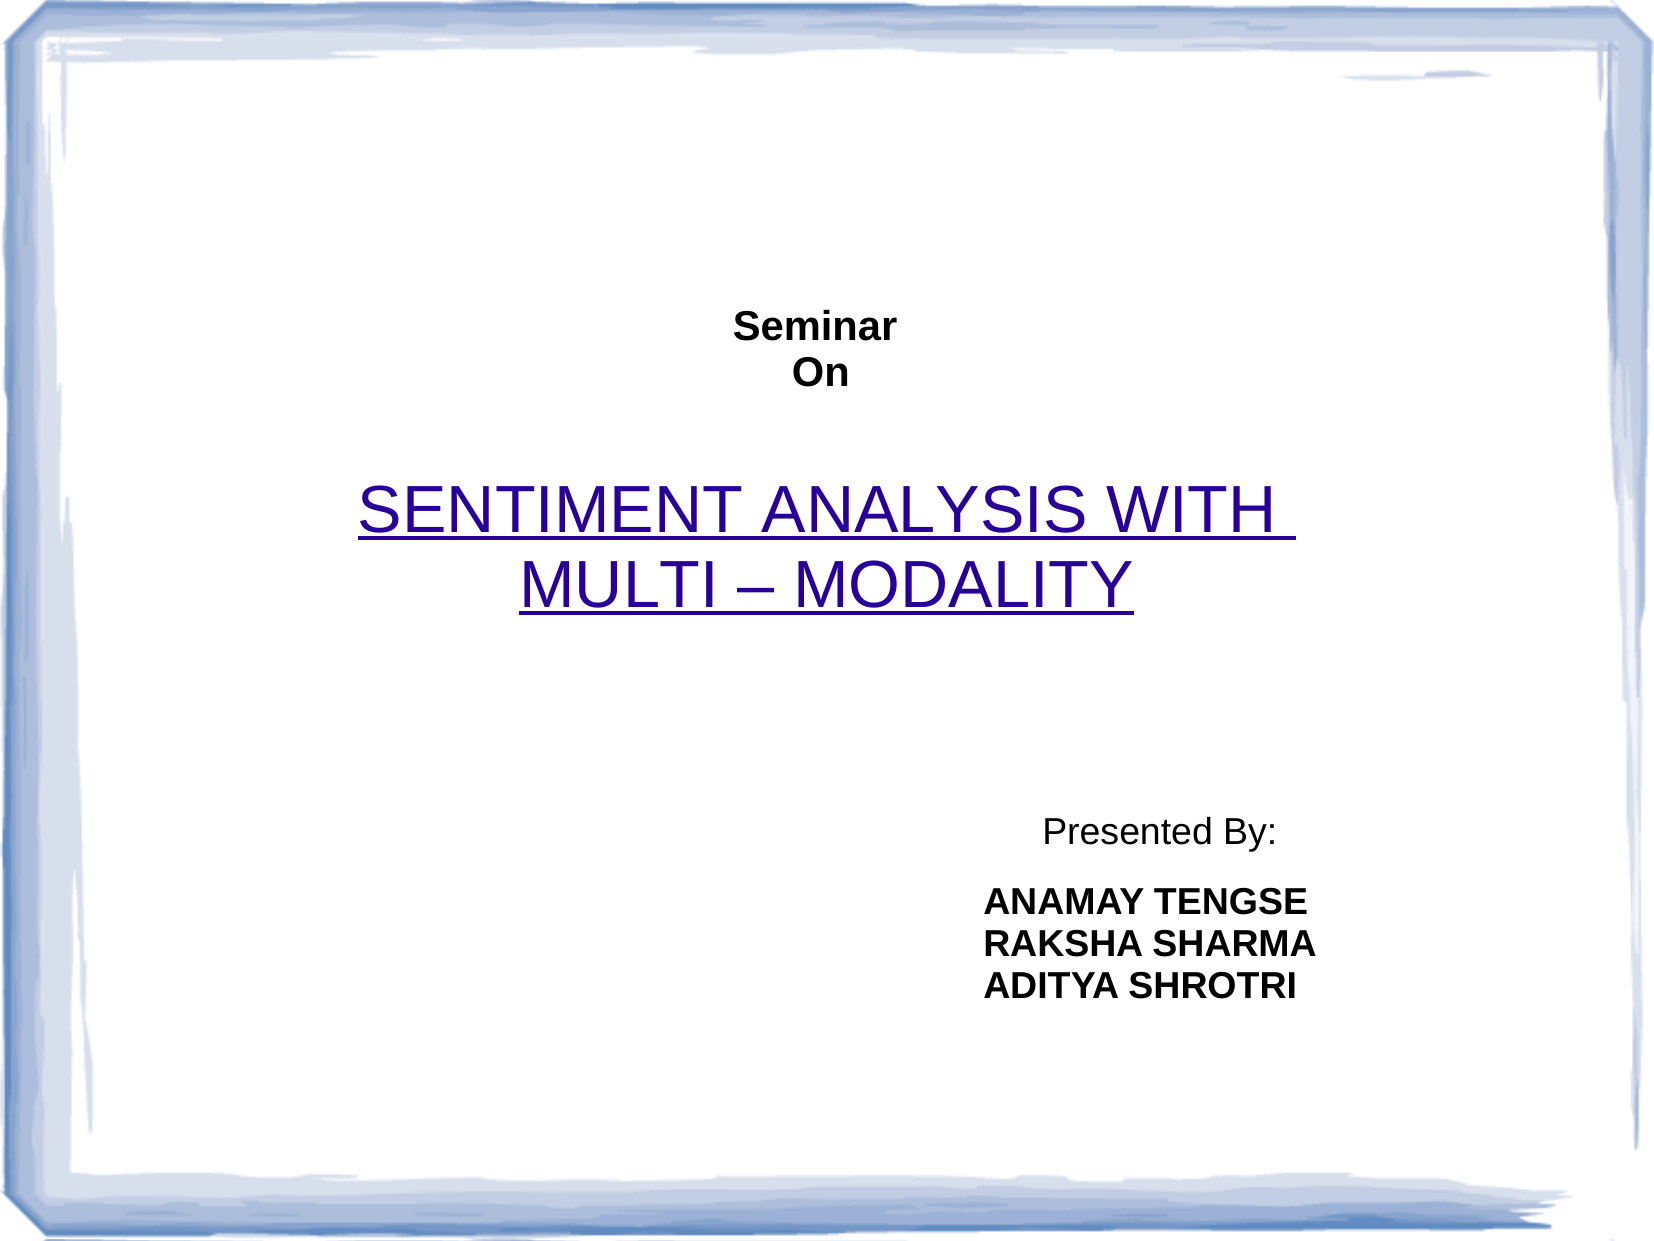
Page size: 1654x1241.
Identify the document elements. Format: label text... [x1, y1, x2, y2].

subtitle SENTIMENT ANALYSIS WITH MULTI – MODALITY [82, 49, 1571, 1044]
text_box Seminar On [448, 295, 1193, 404]
picture [0, 0, 1654, 1241]
text_box Presented By: [1027, 803, 1323, 860]
text_box ANAMAY TENGSE RAKSHA SHARMA ADITYA SHROTRI [968, 873, 1477, 1014]
